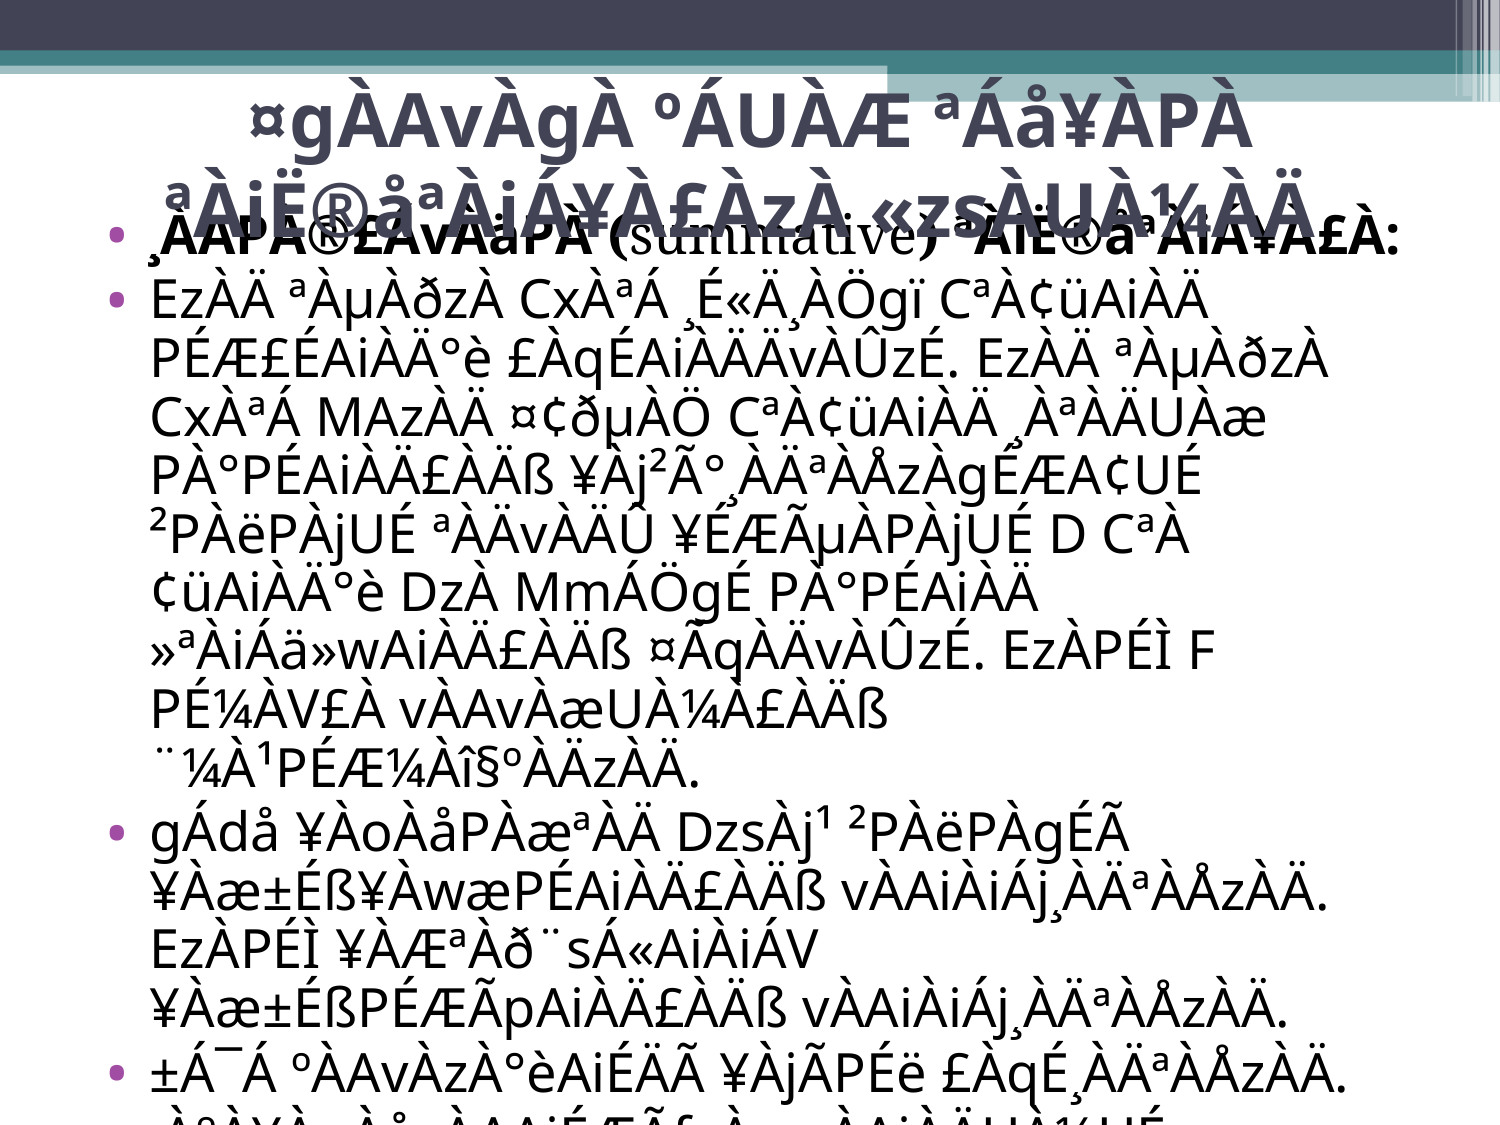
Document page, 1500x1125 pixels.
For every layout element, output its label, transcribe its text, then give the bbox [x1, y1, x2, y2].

list ¸ÀAPÀ®£ÁvÀäPÀ (summative) ªÀiË®åªÀiÁ¥À£À: EzÀÄ ªÀµÀðzÀ CxÀªÁ ¸É«Ä¸ÀÖgï CªÀ¢üAiÀÄ PÉÆ£ÉAiÀÄ°è £ÀqÉAiÀÄÄvÀÛzÉ. EzÀÄ ªÀµÀðzÀ CxÀªÁ MAzÀÄ ¤¢ðµÀÖ CªÀ¢üAiÀÄ ¸ÀªÀÄUÀæ PÀ°PÉAiÀÄ£ÀÄß ¥Àj²Ã°¸ÀÄªÀÅzÀgÉÆA¢UÉ ²PÀëPÀjUÉ ªÀÄvÀÄÛ ¥ÉÆÃµÀPÀjUÉ D CªÀ¢üAiÀÄ°è DzÀ MmÁÖgÉ PÀ°PÉAiÀÄ »ªÀiÁä»wAiÀÄ£ÀÄß ¤ÃqÀÄvÀÛzÉ. EzÀPÉÌ F PÉ¼ÀV£À vÀAvÀæUÀ¼À£ÀÄß ¨¼À¹PÉÆ¼Àî§ºÀÄzÀÄ. gÁdå ¥ÀoÀåPÀæªÀÄ DzsÀj¹ ²PÀëPÀgÉÃ ¥Àæ±Éß¥ÀwæPÉAiÀÄ£ÀÄß vÀAiÀiÁj¸ÀÄªÀÅzÀÄ. EzÀPÉÌ ¥ÀÆªÀð¨sÁ«AiÀiÁV ¥Àæ±ÉßPÉÆÃpAiÀÄ£ÀÄß vÀAiÀiÁj¸ÀÄªÀÅzÀÄ. ±Á¯Á ºÀAvÀzÀ°èAiÉÄÃ ¥ÀjÃPÉë £ÀqÉ¸ÀÄªÀÅzÀÄ. ¸ÀºÀ¥ÀoÀå ¸ÀAAiÉÆÃfvÀ «µÀAiÀÄUÀ½UÉ ªÀiÁ¥À£ÀUÀ¼À£ÀÄß ¤zsÀðj¹ (GzÁ: 3/5 CAPÀUÀ¼ÀÄ) ««zsÀ ¸ÁzsÀ£ÀUÀ¼À£ÀÄß vÀAiÀiÁj¹ §¼À¸ÀÄªÀÅzÀÄ. GzÁ: zÀeÁðªÀiÁ¥À£À, vÁ¼É¥ÀnÖ EvÁå¢. [75, 351, 1426, 1010]
title ¤gÀAvÀgÀ ºÁUÀÆ ªÁå¥ÀPÀ ªÀiË®åªÀiÁ¥À£ÀzÀ «zsÀUÀ¼ÀÄ [75, 0, 1426, 351]
